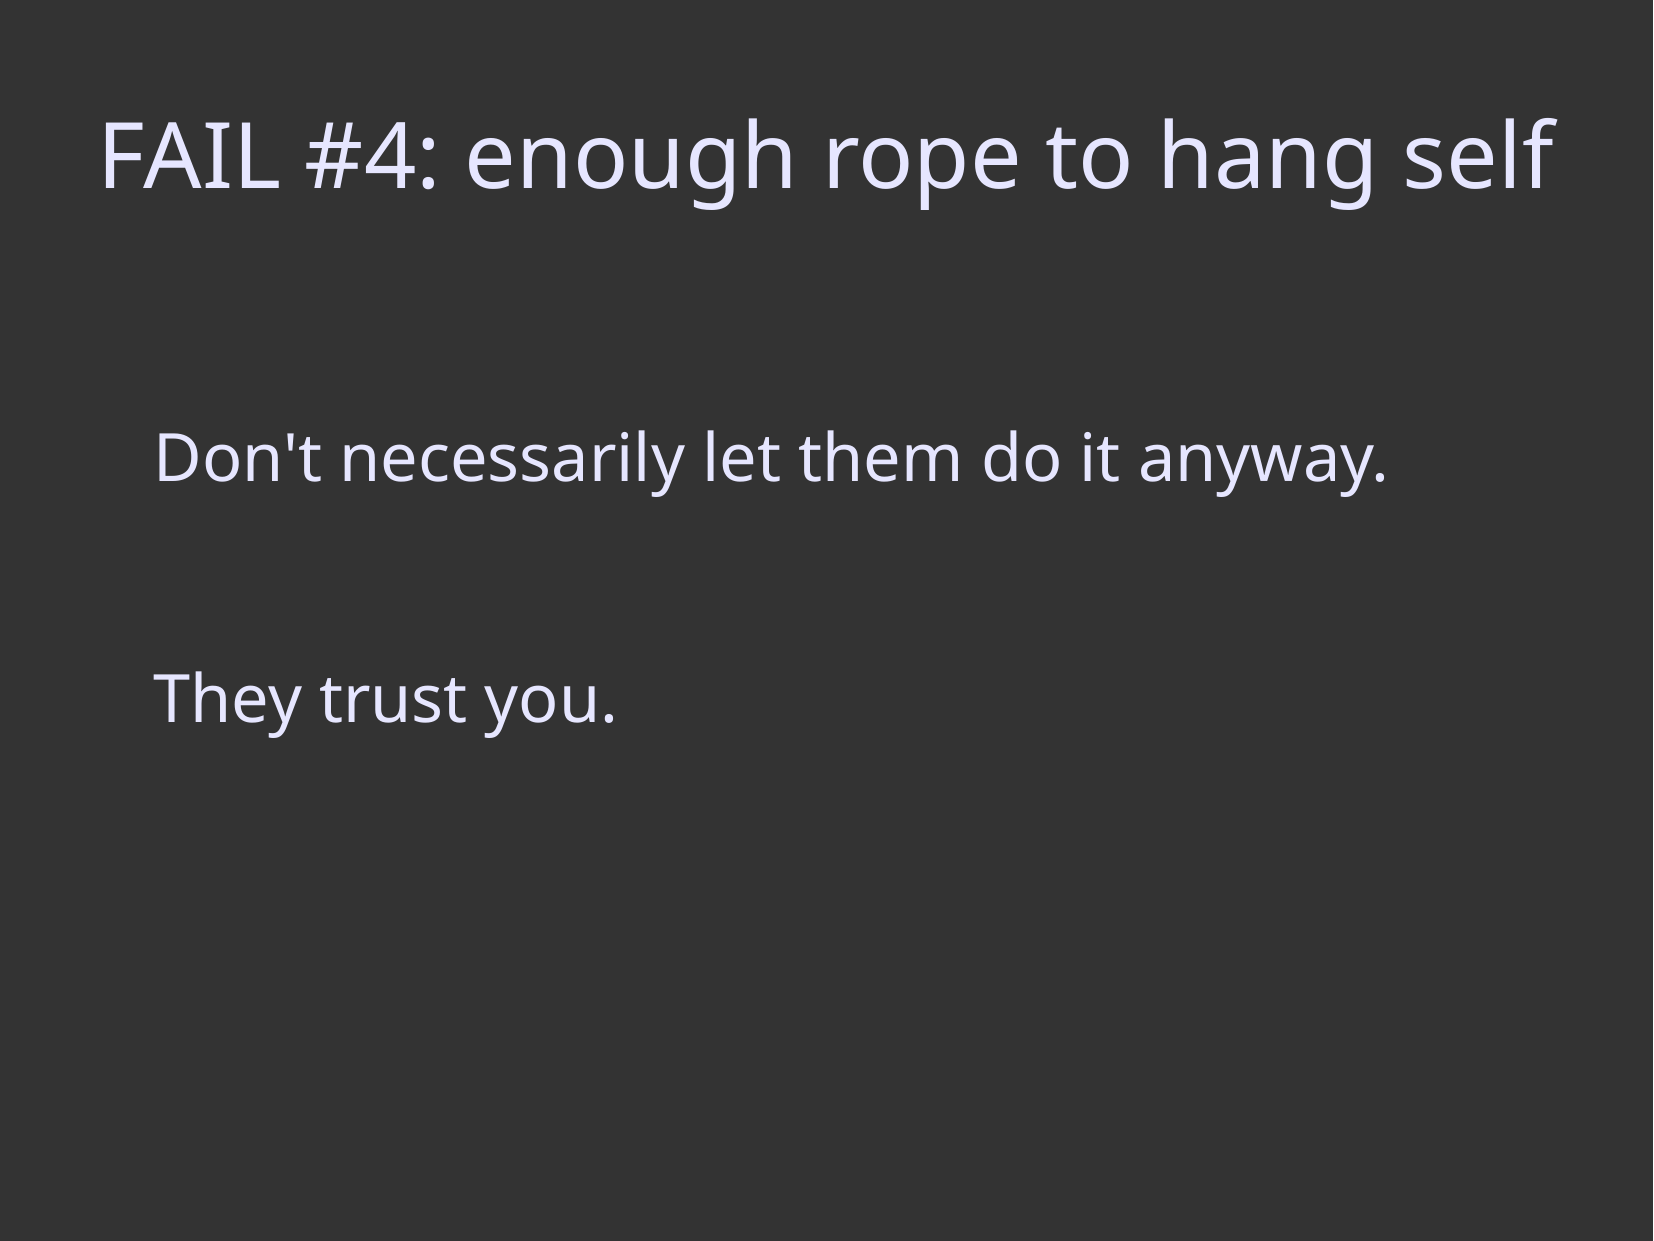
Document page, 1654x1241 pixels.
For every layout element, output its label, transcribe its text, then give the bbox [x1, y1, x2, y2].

list Don't necessarily let them do it anyway. They trust you. [82, 290, 1571, 1109]
title FAIL #4: enough rope to hang self [82, 27, 1571, 279]
